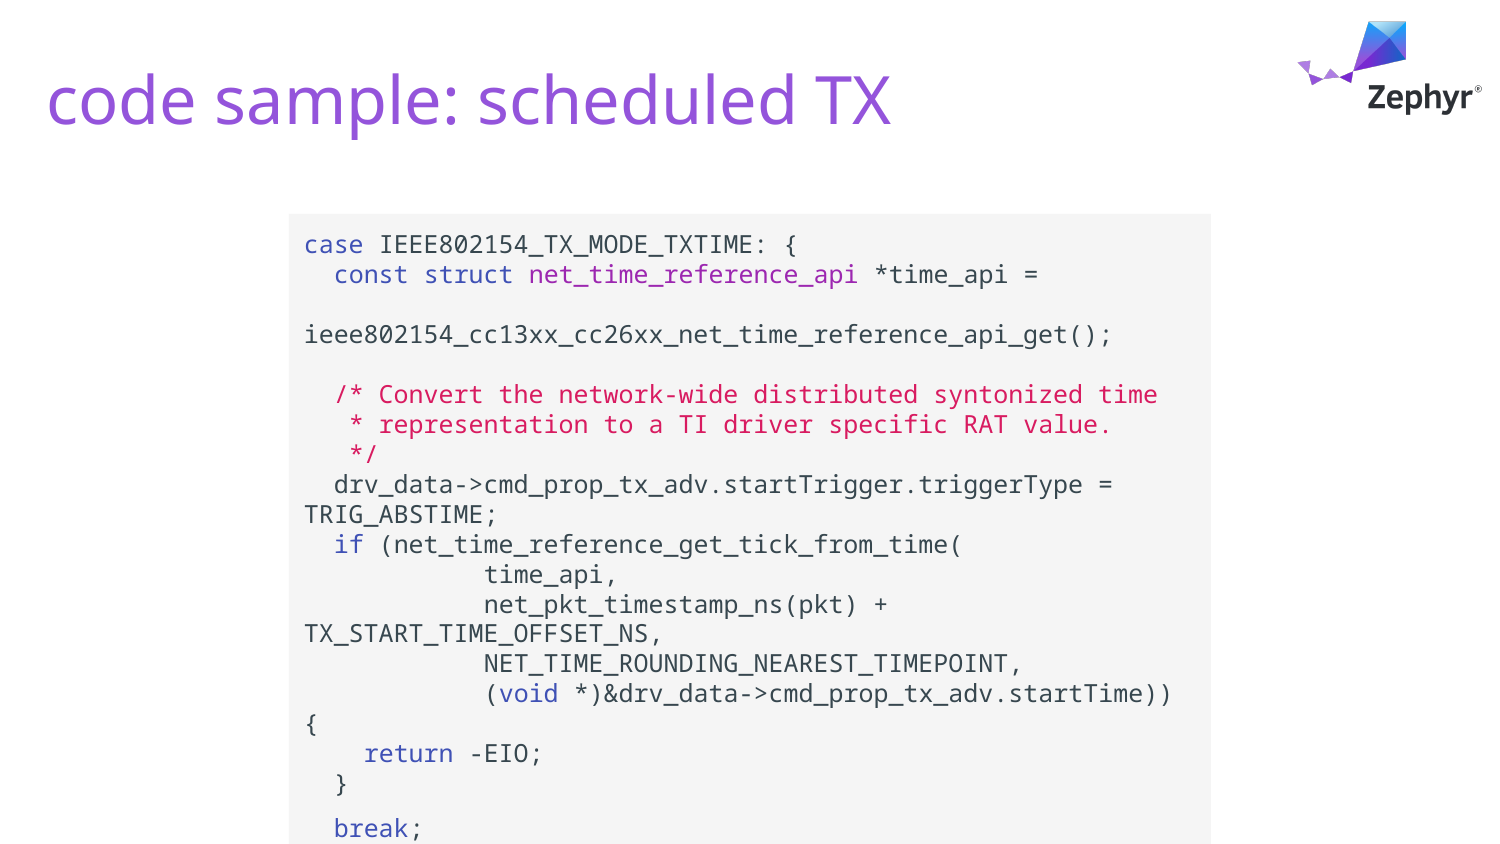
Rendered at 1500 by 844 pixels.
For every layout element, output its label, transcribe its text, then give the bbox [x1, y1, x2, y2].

title code sample: scheduled TX [31, 38, 1382, 145]
text_box case IEEE802154_TX_MODE_TXTIME: { const struct net_time_reference_api *time_api = ieee802154_cc13xx_cc26xx_net_time_reference_api_get(); /* Convert the network-wide distributed syntonized time * representation to a TI driver specific RAT value. */ drv_data->cmd_prop_tx_adv.startTrigger.triggerType = TRIG_ABSTIME; if (net_time_reference_get_tick_from_time( time_api, net_pkt_timestamp_ns(pkt) + TX_START_TIME_OFFSET_NS, NET_TIME_ROUNDING_NEAREST_TIMEPOINT, (void *)&drv_data->cmd_prop_tx_adv.startTime)) { return -EIO; } break; [288, 213, 1211, 844]
picture [1294, 15, 1485, 122]
